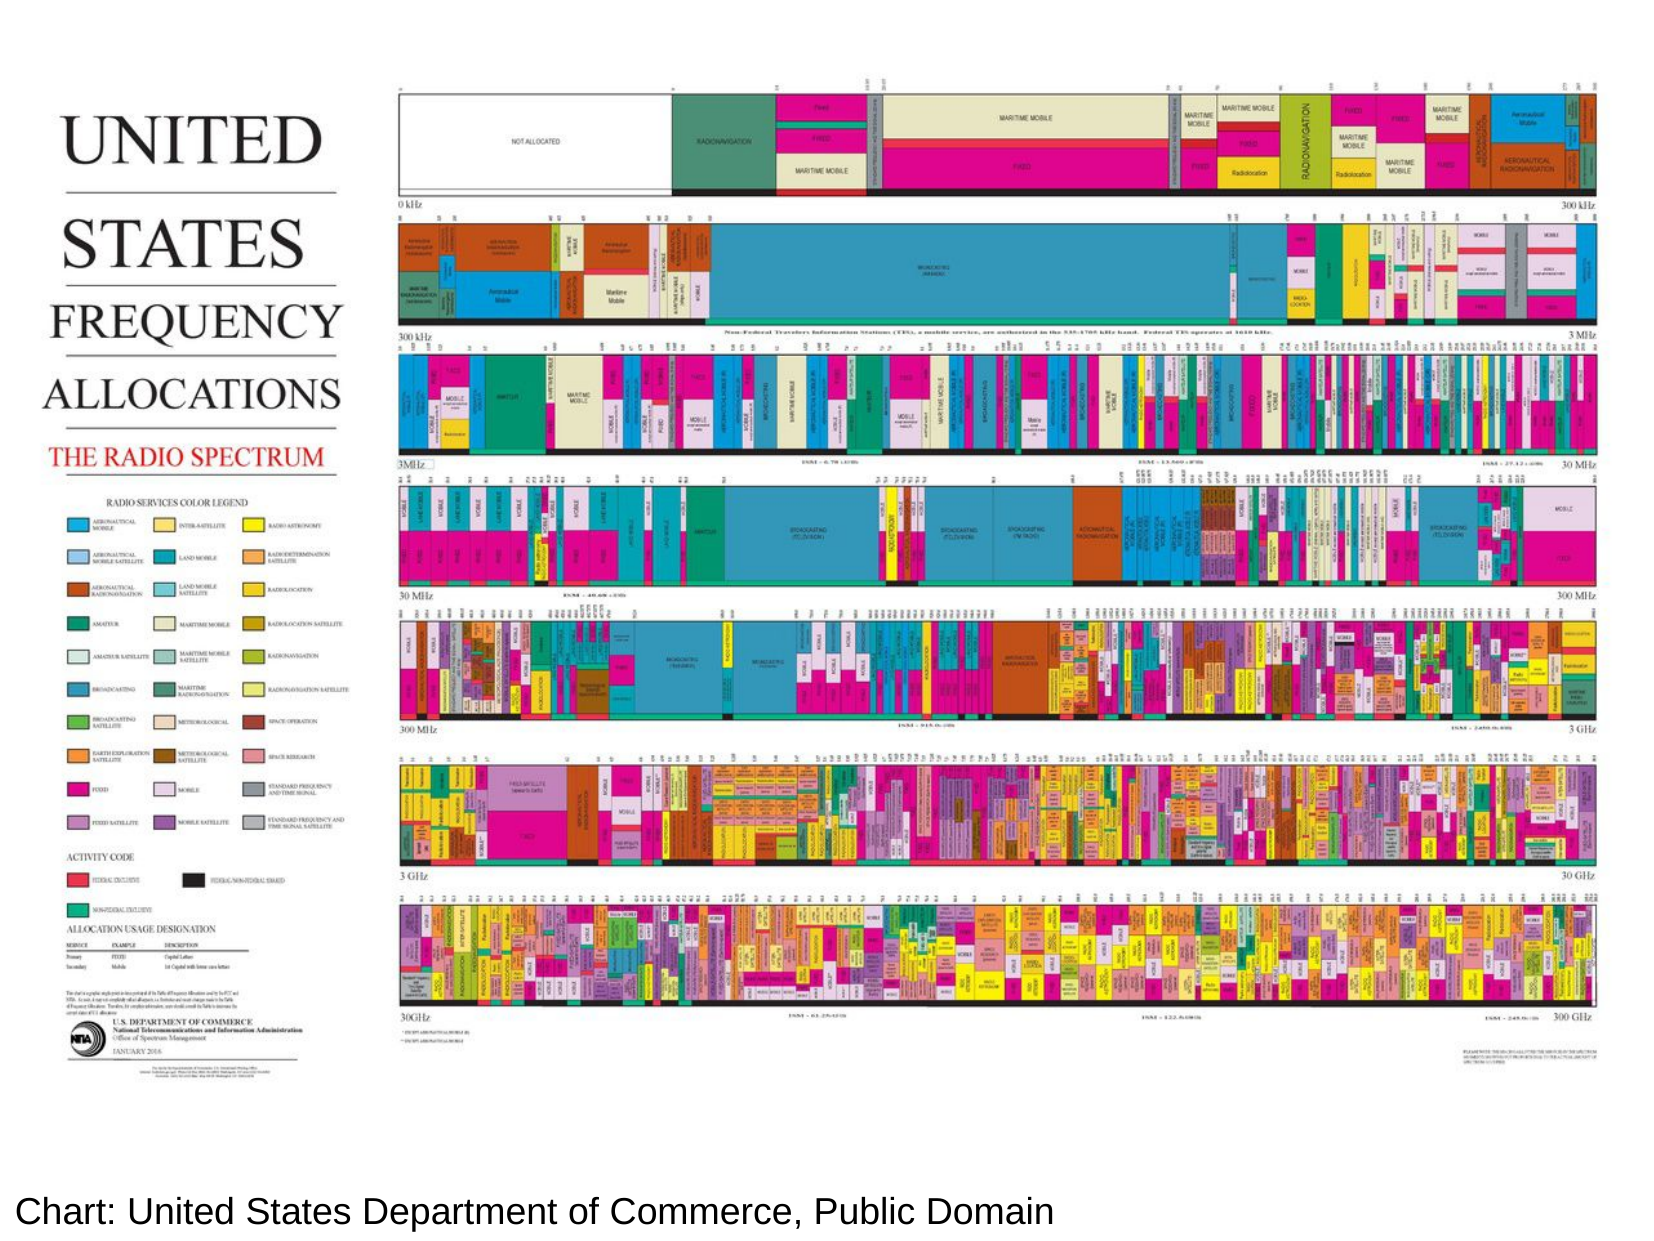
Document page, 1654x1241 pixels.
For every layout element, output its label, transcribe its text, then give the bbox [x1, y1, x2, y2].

picture [0, 52, 1651, 1107]
text_box Chart: United States Department of Commerce, Public Domain [0, 1183, 1071, 1241]
